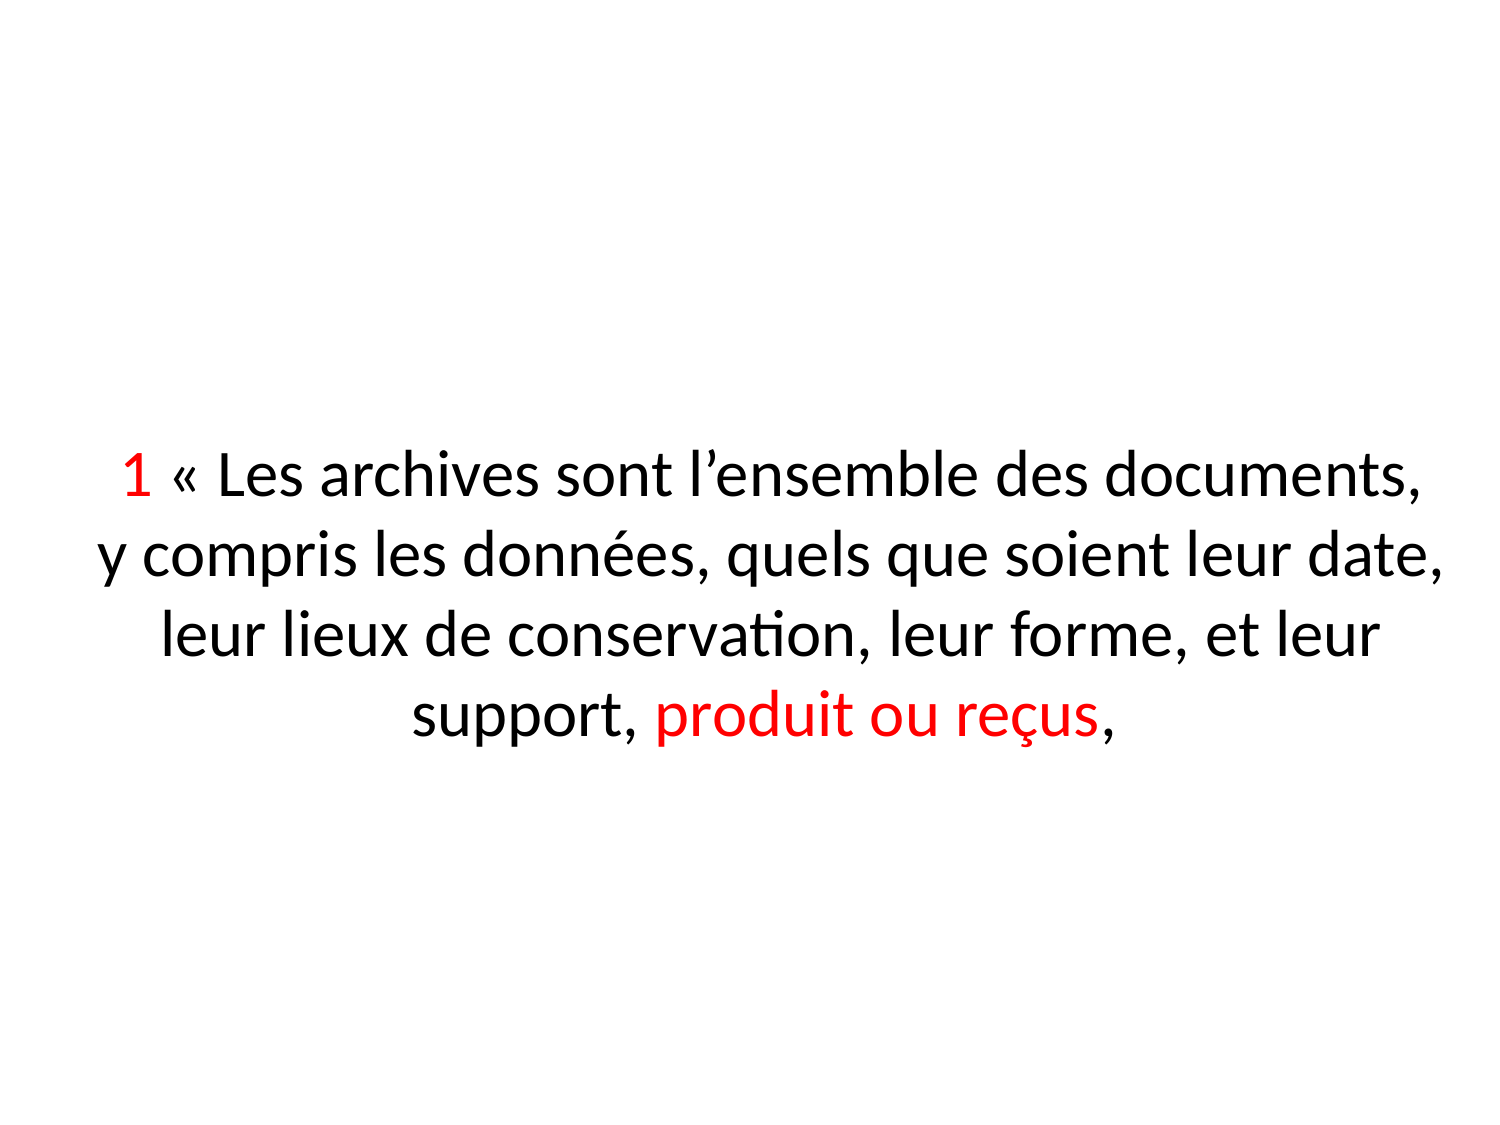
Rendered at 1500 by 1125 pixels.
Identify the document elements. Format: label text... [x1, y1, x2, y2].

subtitle 1 « Les archives sont l’ensemble des documents, y compris les données, quels que soient leur date, leur lieux de conservation, leur forme, et leur support, produit ou reçus, [96, 263, 1447, 916]
